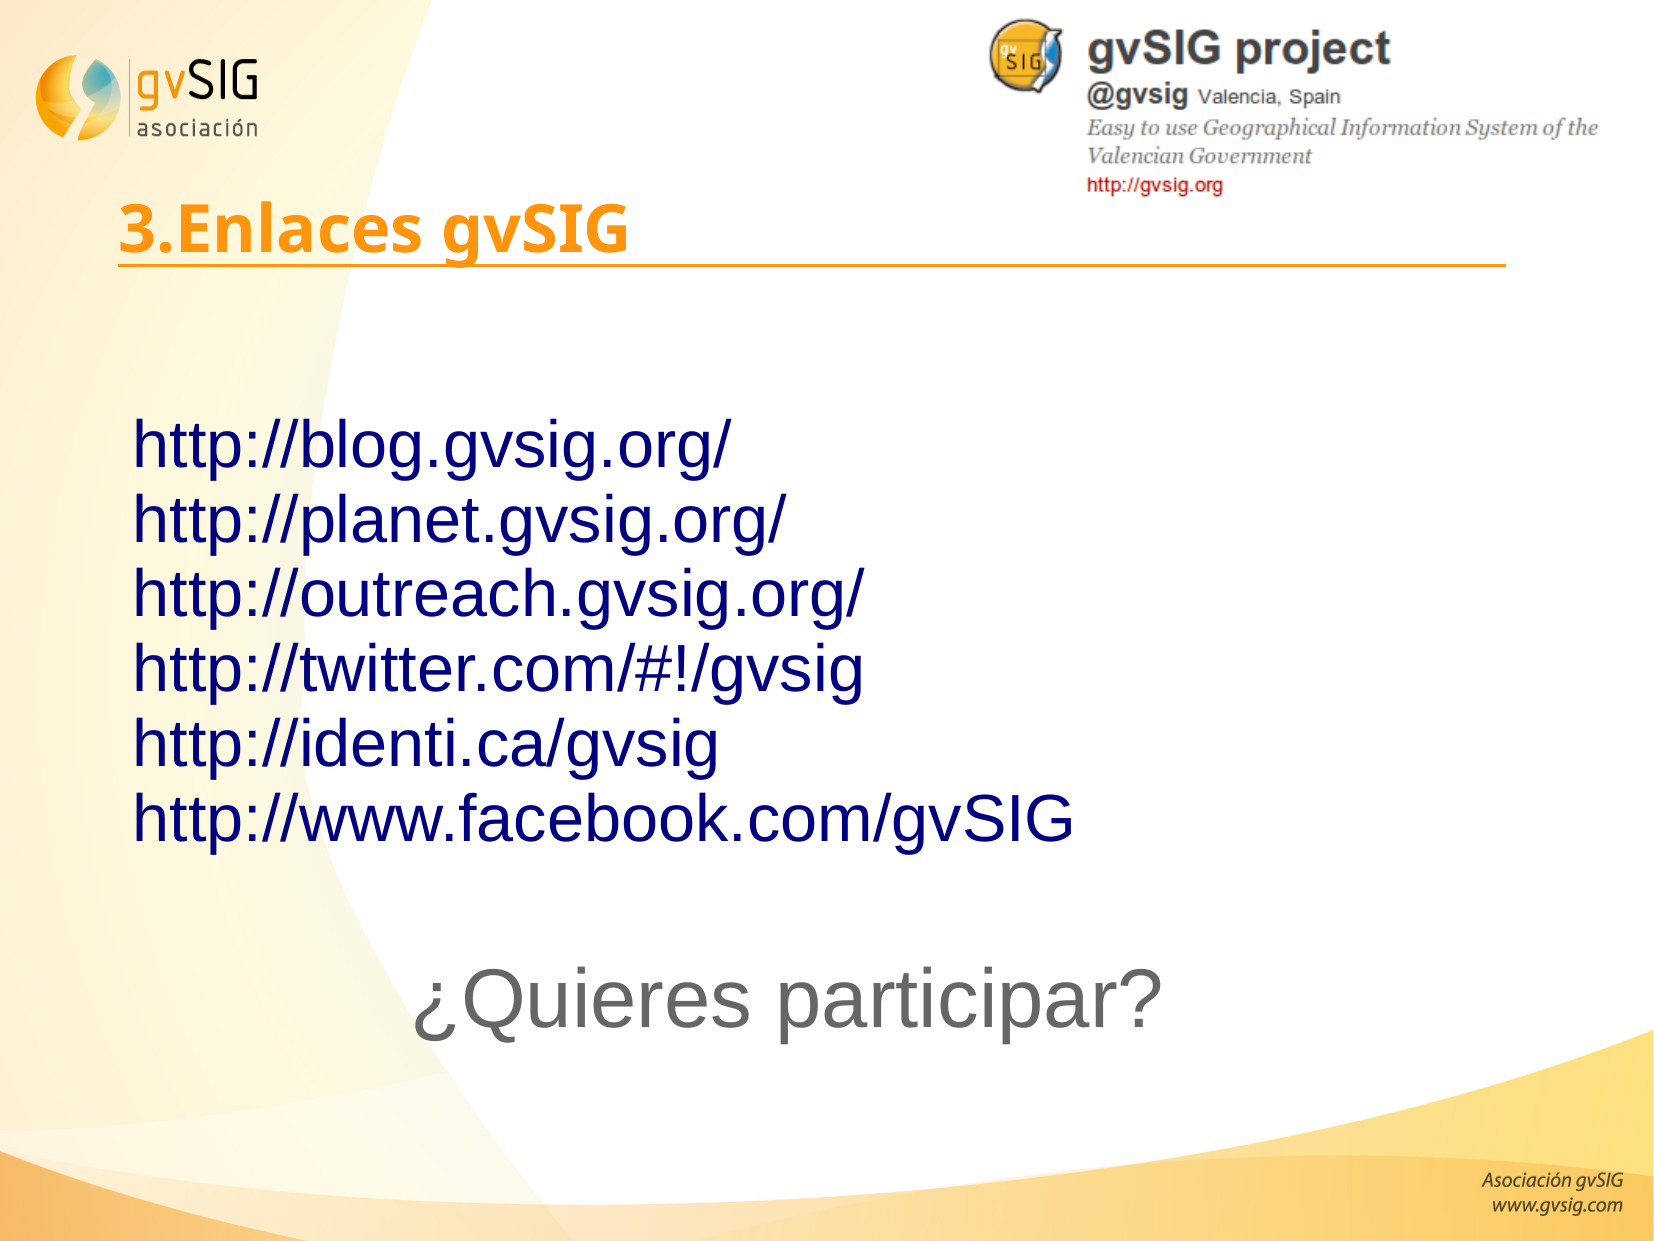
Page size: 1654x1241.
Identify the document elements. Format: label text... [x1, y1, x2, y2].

title 3.Enlaces gvSIG [118, 177, 1607, 276]
picture [0, 0, 1654, 1241]
text_box http://blog.gvsig.org/ http://planet.gvsig.org/ http://outreach.gvsig.org/ http://twitter.com/#!/gvsig http://identi.ca/gvsig http://www.facebook.com/gvSIG [118, 324, 1536, 938]
text_box ¿Quieres participar? [246, 944, 1329, 1053]
